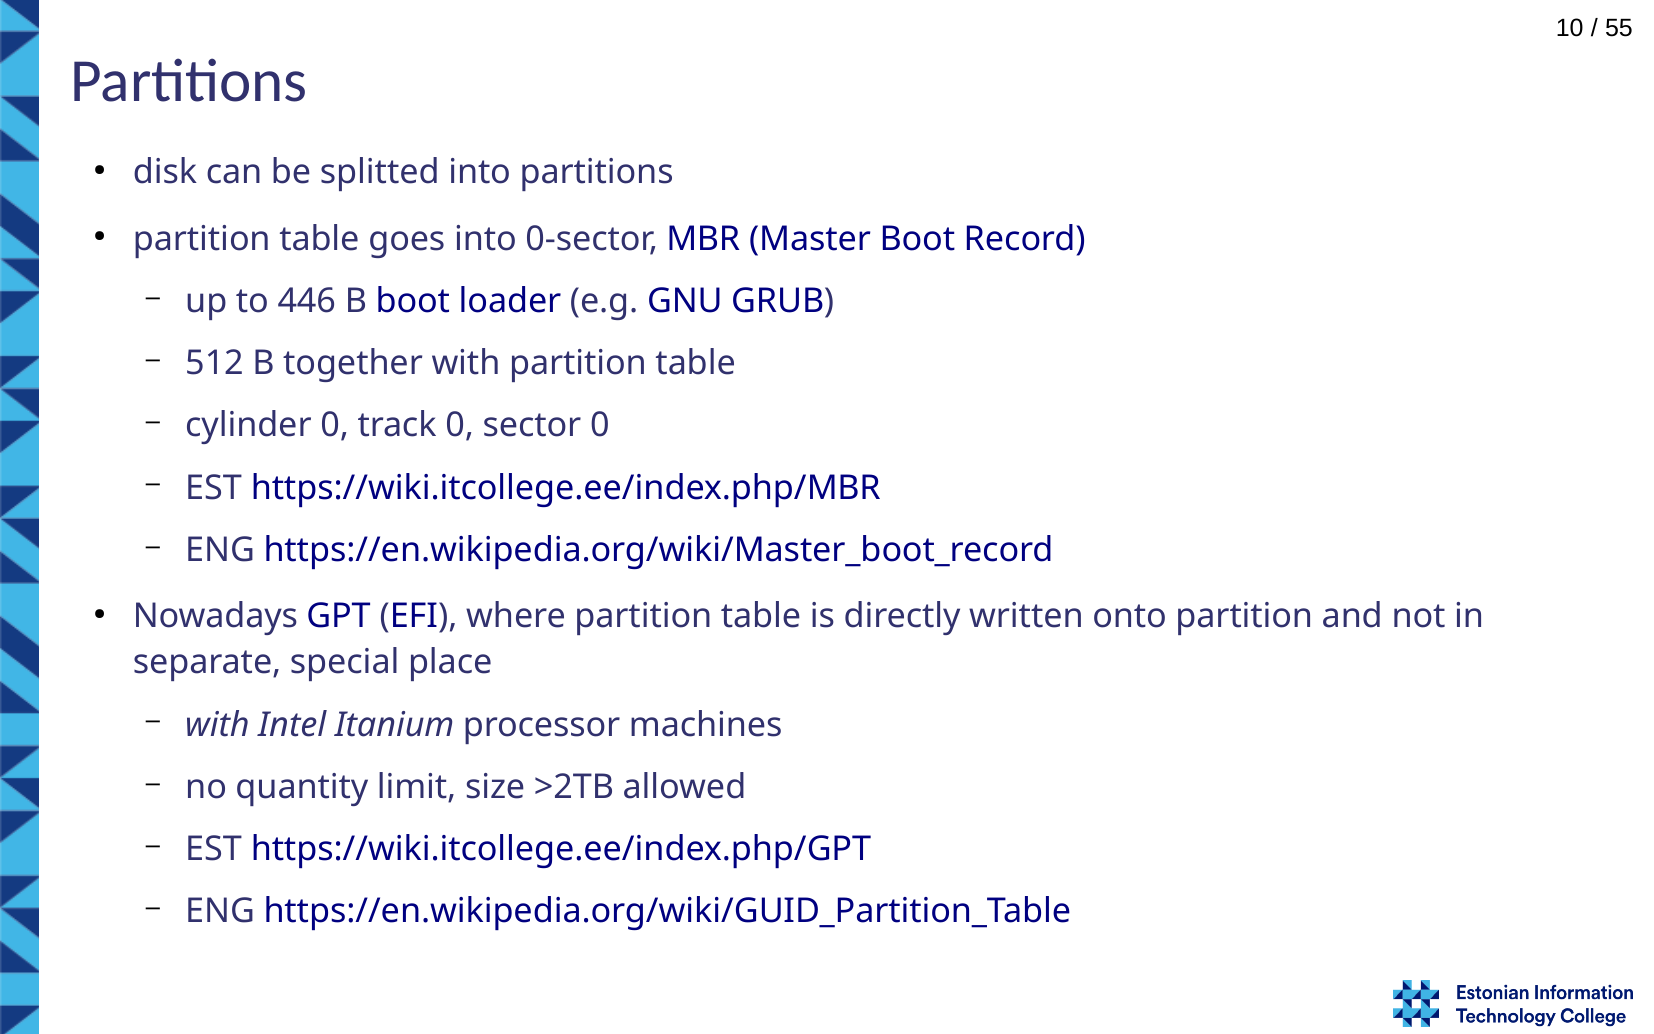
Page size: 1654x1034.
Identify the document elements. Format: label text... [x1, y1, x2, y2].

list disk can be splitted into partitions partition table goes into 0-sector, MBR (Master Boot Record) up to 446 B boot loader (e.g. GNU GRUB) 512 B together with partition table cylinder 0, track 0, sector 0 EST https://wiki.itcollege.ee/index.php/MBR ENG https://en.wikipedia.org/wiki/Master_boot_record Nowadays GPT (EFI), where partition table is directly written onto partition and not in separate, special place with Intel Itanium processor machines no quantity limit, size >2TB allowed EST https://wiki.itcollege.ee/index.php/GPT ENG https://en.wikipedia.org/wiki/GUID_Partition_Table [80, 147, 1595, 945]
picture [1393, 980, 1633, 1027]
title Partitions [70, 50, 1630, 122]
